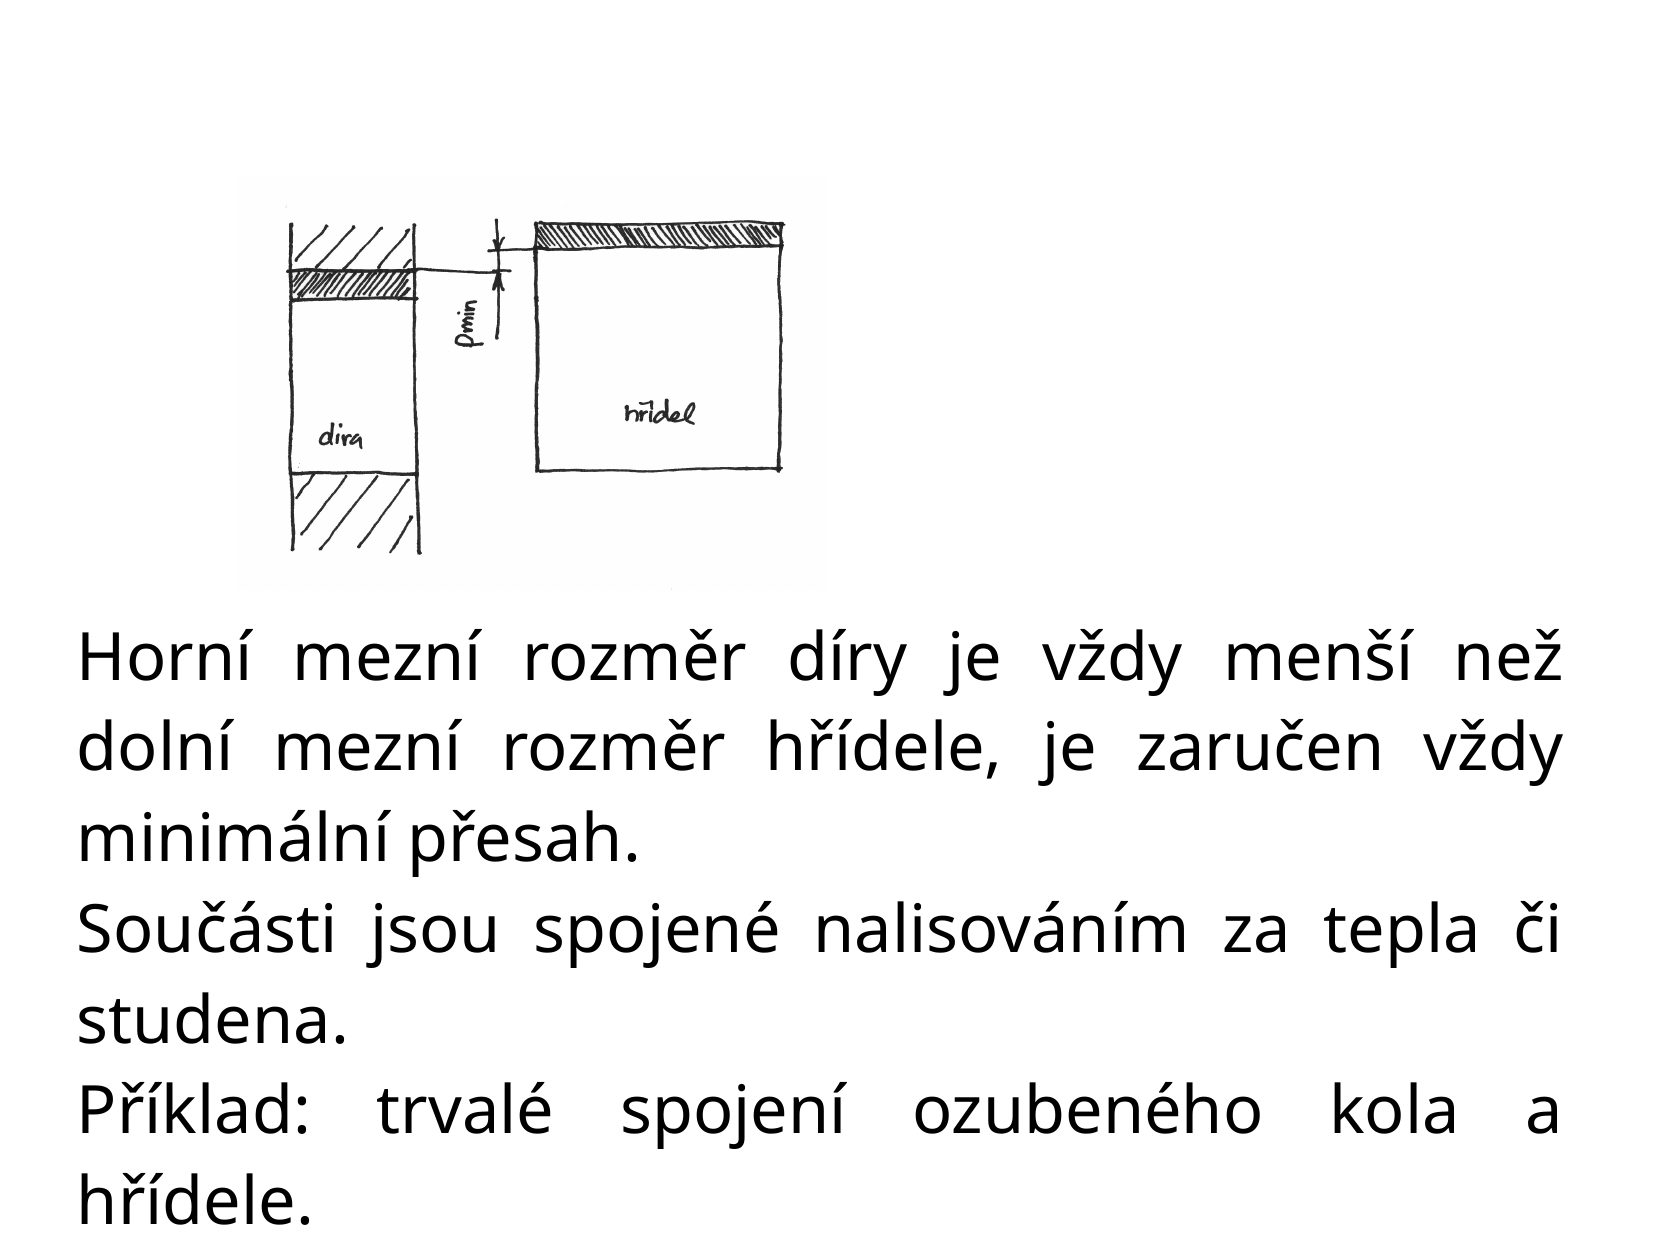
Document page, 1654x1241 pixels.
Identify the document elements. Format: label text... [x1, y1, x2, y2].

subtitle Uložení s přesahem Horní mezní rozměr díry je vždy menší než dolní mezní rozměr hřídele, je zaručen vždy minimální přesah. Součásti jsou spojené nalisováním za tepla či studena. Příklad: trvalé spojení ozubeného kola a hřídele. [76, 33, 1565, 1241]
picture [236, 177, 827, 591]
